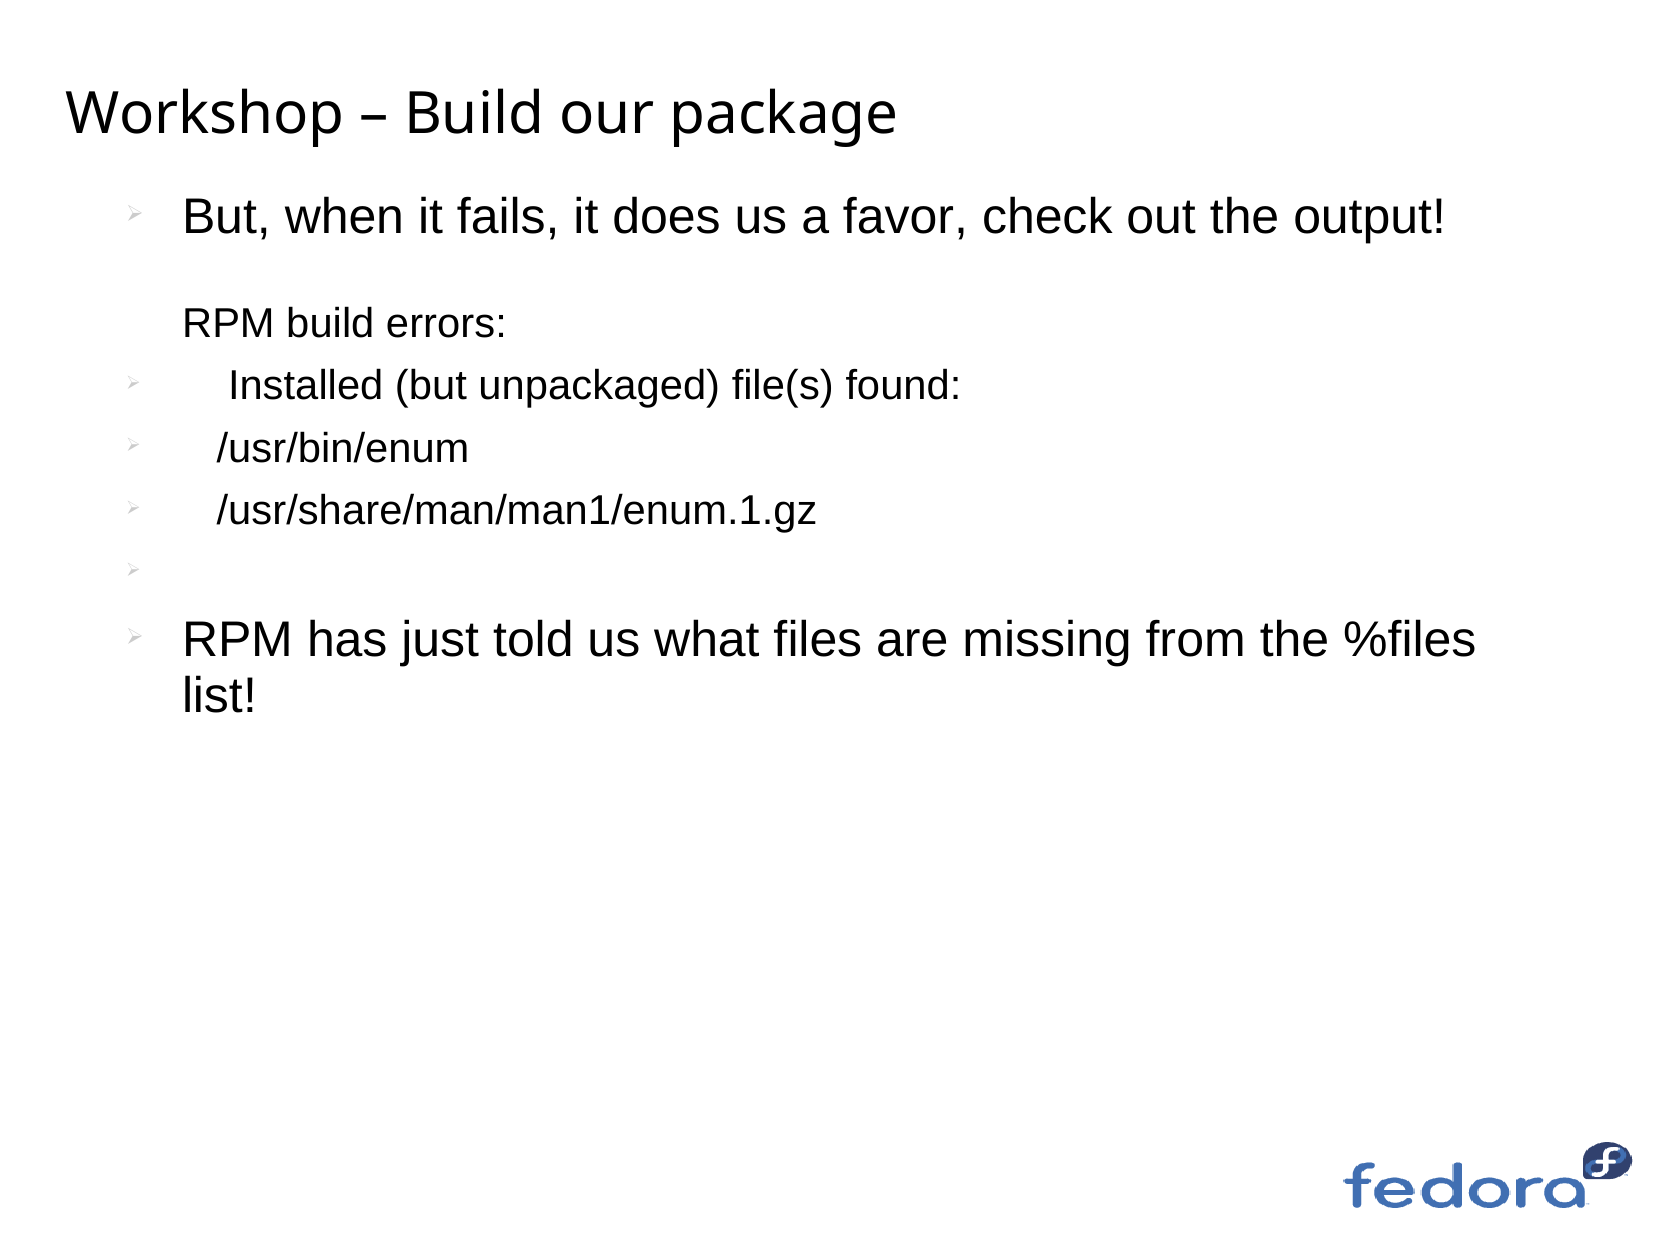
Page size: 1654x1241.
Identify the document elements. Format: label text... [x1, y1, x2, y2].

list But, when it fails, it does us a favor, check out the output! RPM build errors: Installed (but unpackaged) file(s) found: /usr/bin/enum /usr/share/man/man1/enum.1.gz RPM has just told us what files are missing from the %files list! [69, 188, 1493, 1097]
title Workshop – Build our package [65, 51, 1497, 170]
picture [1332, 1124, 1651, 1227]
